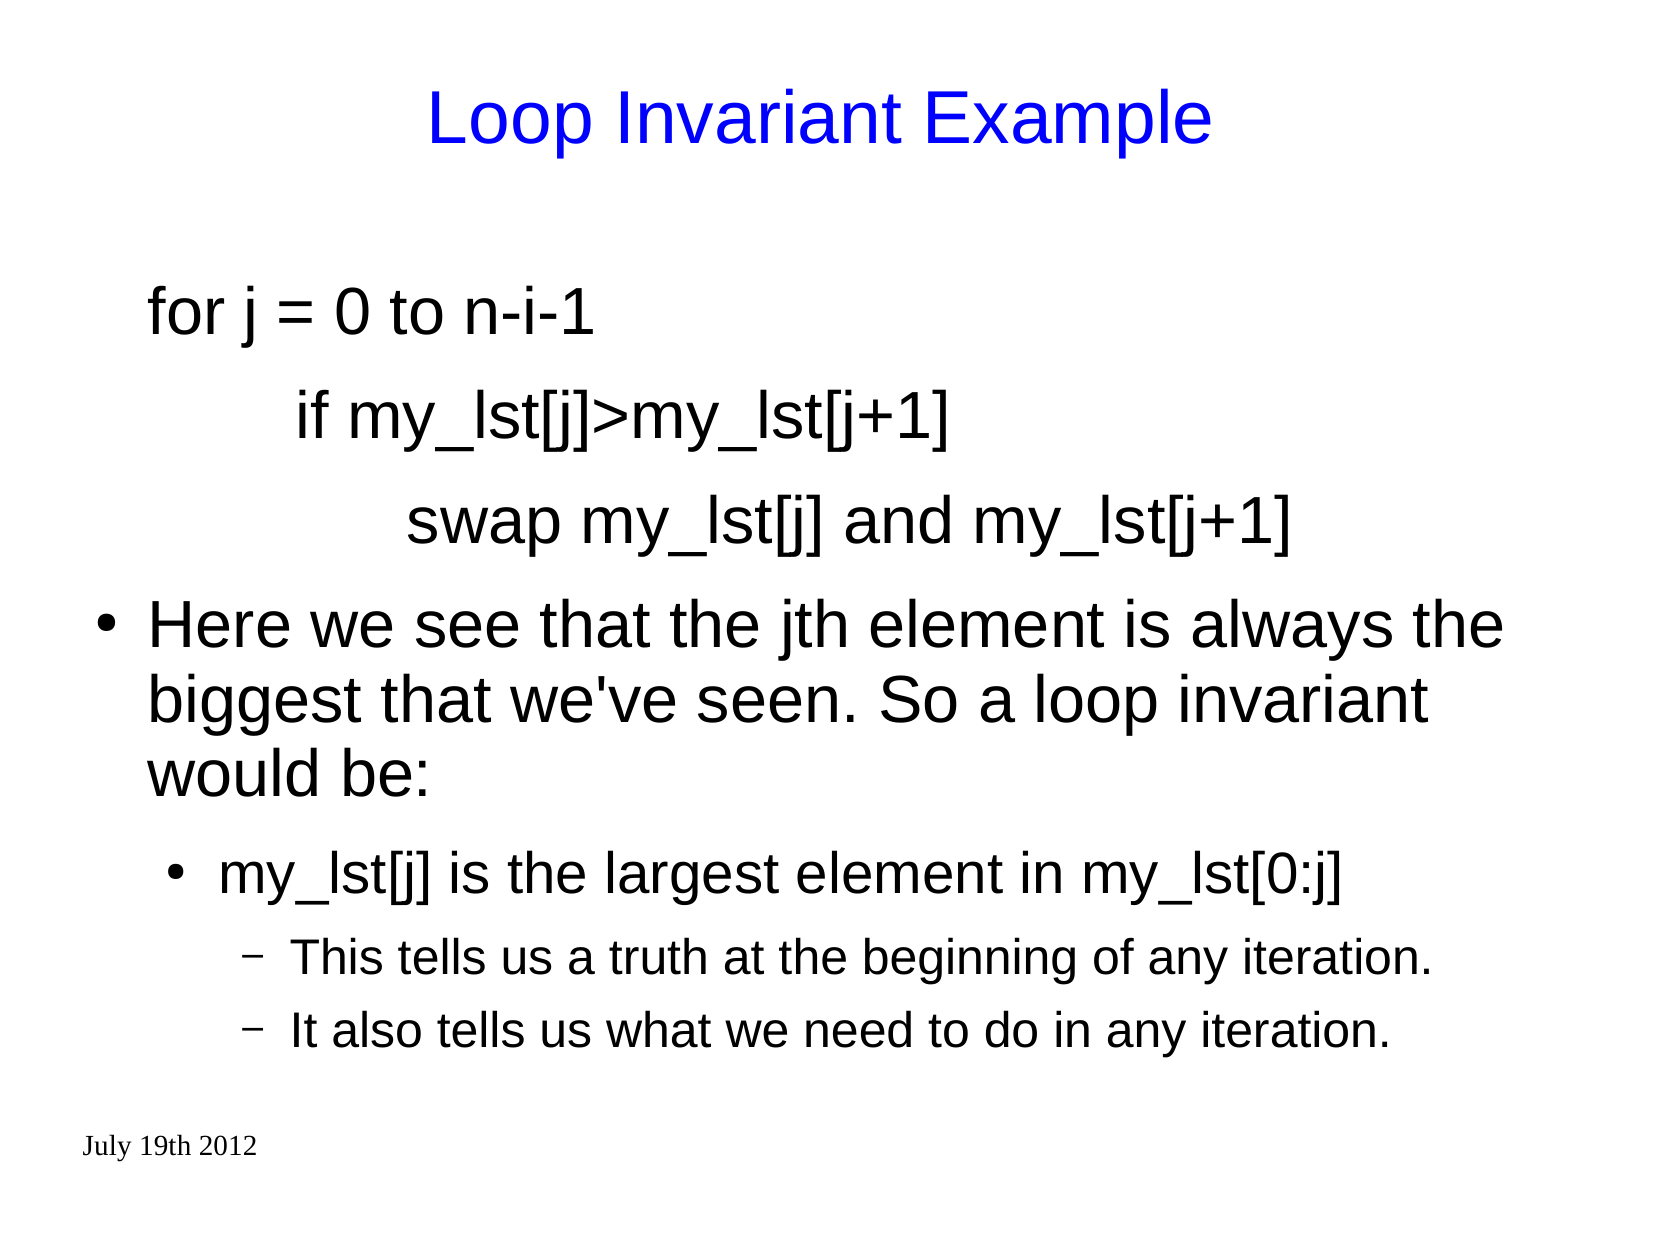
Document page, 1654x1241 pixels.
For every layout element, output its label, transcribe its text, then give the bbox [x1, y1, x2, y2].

list for j = 0 to n-i-1 if my_lst[j]>my_lst[j+1] swap my_lst[j] and my_lst[j+1] Here we see that the jth element is always the biggest that we've seen. So a loop invariant would be: my_lst[j] is the largest element in my_lst[0:j] This tells us a truth at the beginning of any iteration. It also tells us what we need to do in any iteration. [76, 274, 1566, 1093]
title Loop Invariant Example [76, 58, 1565, 178]
